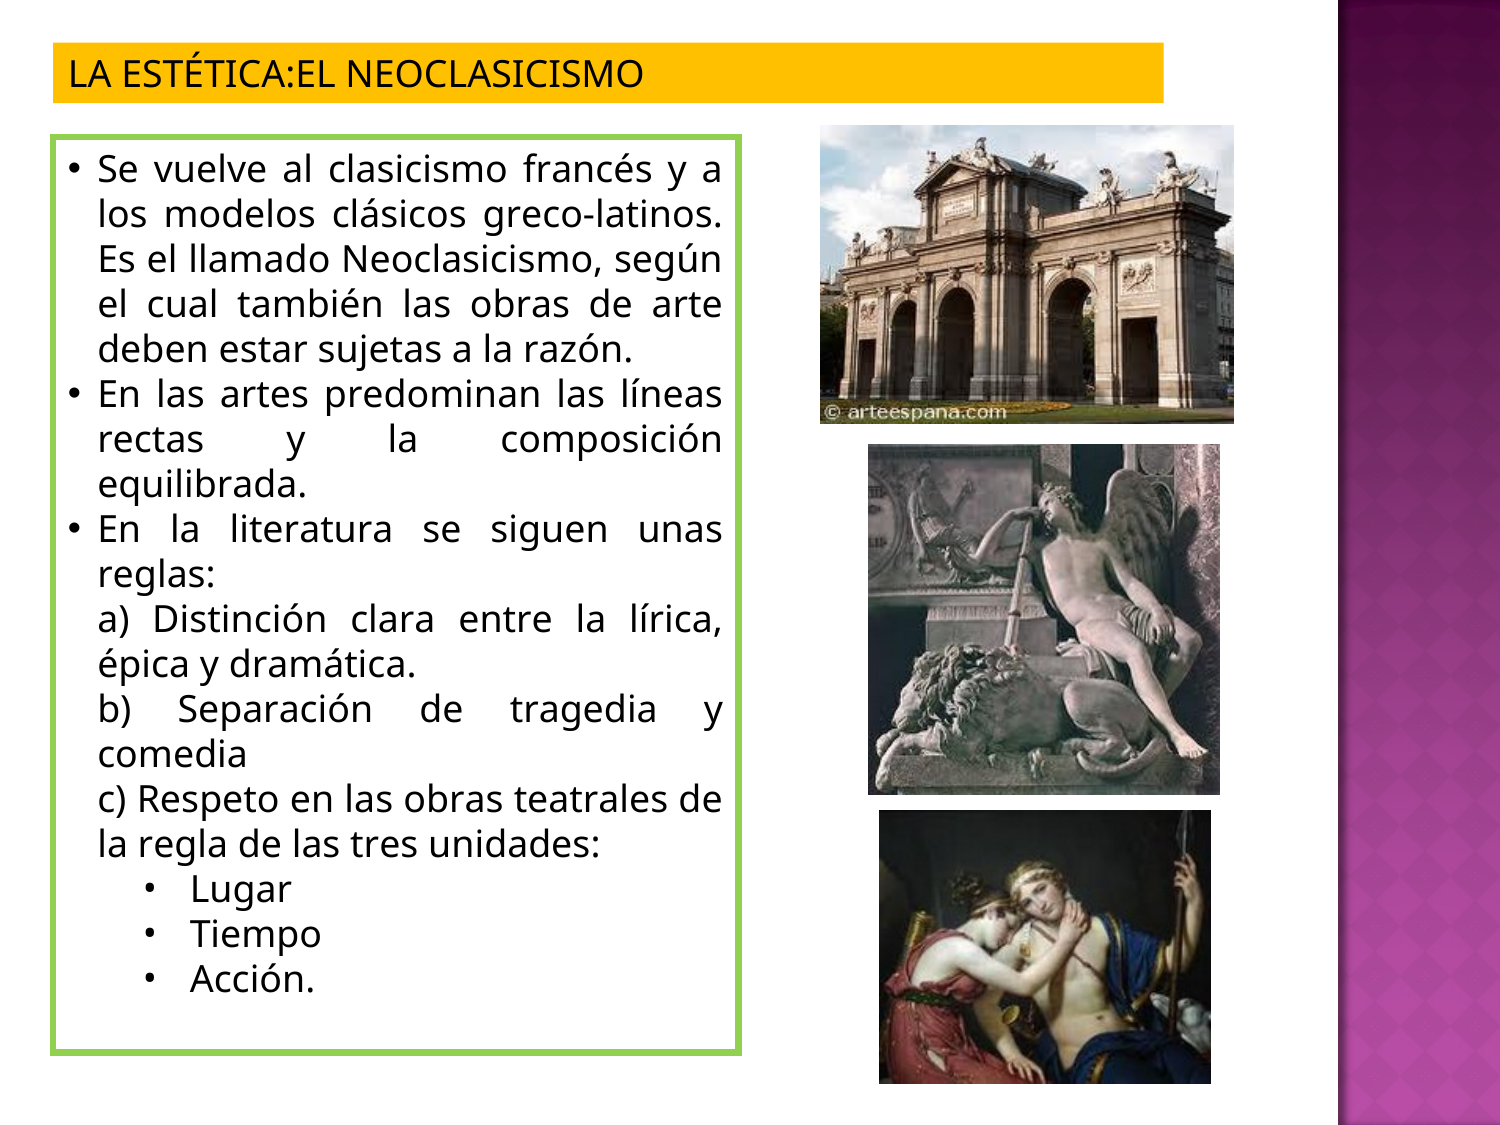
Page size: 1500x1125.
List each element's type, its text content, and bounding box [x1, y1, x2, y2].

picture [820, 125, 1234, 424]
text_box LA ESTÉTICA:EL NEOCLASICISMO [53, 42, 1164, 104]
picture [1337, 0, 1500, 1125]
picture [879, 810, 1211, 1084]
text_box Se vuelve al clasicismo francés y a los modelos clásicos greco-latinos. Es el llamado Neoclasicismo, según el cual también las obras de arte deben estar sujetas a la razón. En las artes predominan las líneas rectas y la composición equilibrada. En la literatura se siguen unas reglas: a) Distinción clara entre la lírica, épica y dramática. b) Separación de tragedia y comedia c) Respeto en las obras teatrales de la regla de las tres unidades: Lugar Tiempo Acción. [53, 137, 739, 1053]
picture [868, 444, 1220, 795]
